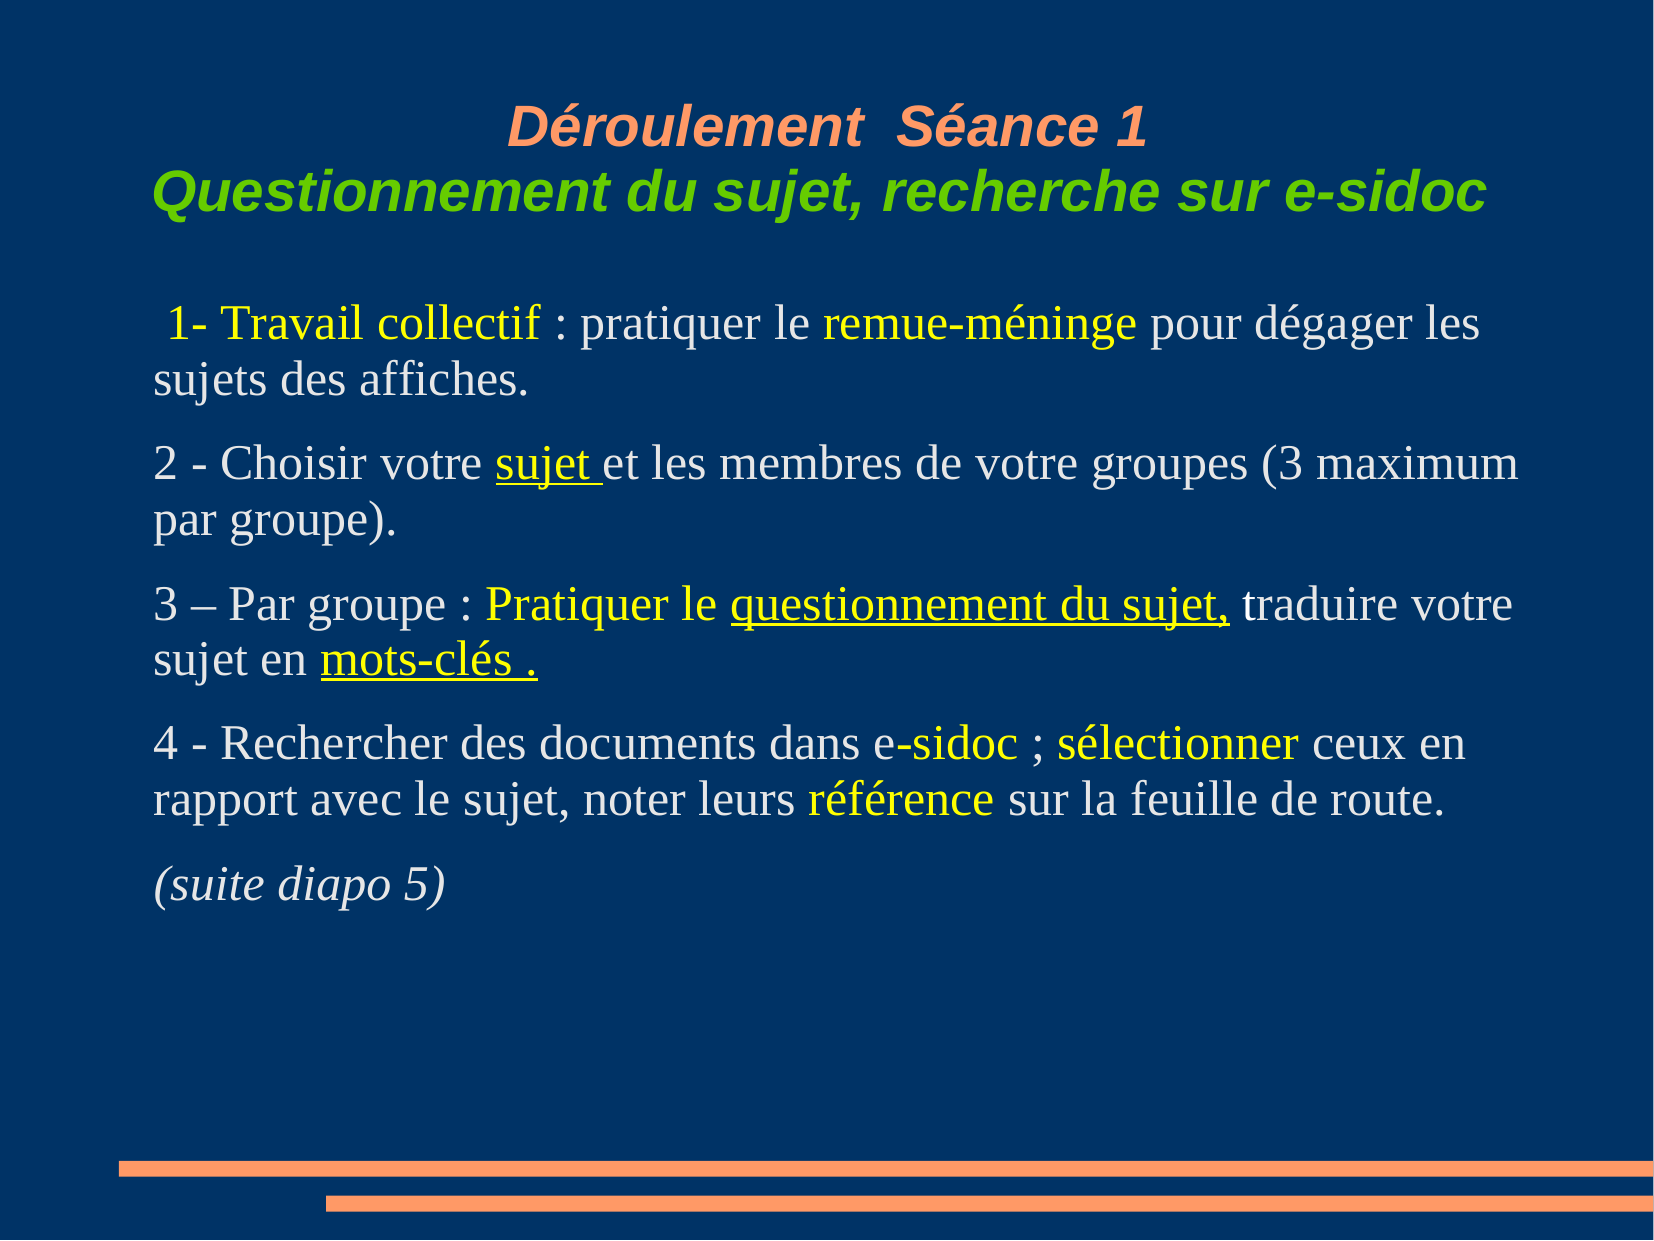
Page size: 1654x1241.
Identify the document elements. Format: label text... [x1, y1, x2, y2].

title Déroulement Séance 1 Questionnement du sujet, recherche sur e-sidoc [121, 46, 1536, 272]
list 1- Travail collectif : pratiquer le remue-méninge pour dégager les sujets des affiches. 2 - Choisir votre sujet et les membres de votre groupes (3 maximum par groupe). 3 – Par groupe : Pratiquer le questionnement du sujet, traduire votre sujet en mots-clés . 4 - Rechercher des documents dans e-sidoc ; sélectionner ceux en rapport avec le sujet, noter leurs référence sur la feuille de route. (suite diapo 5) [82, 295, 1524, 1099]
